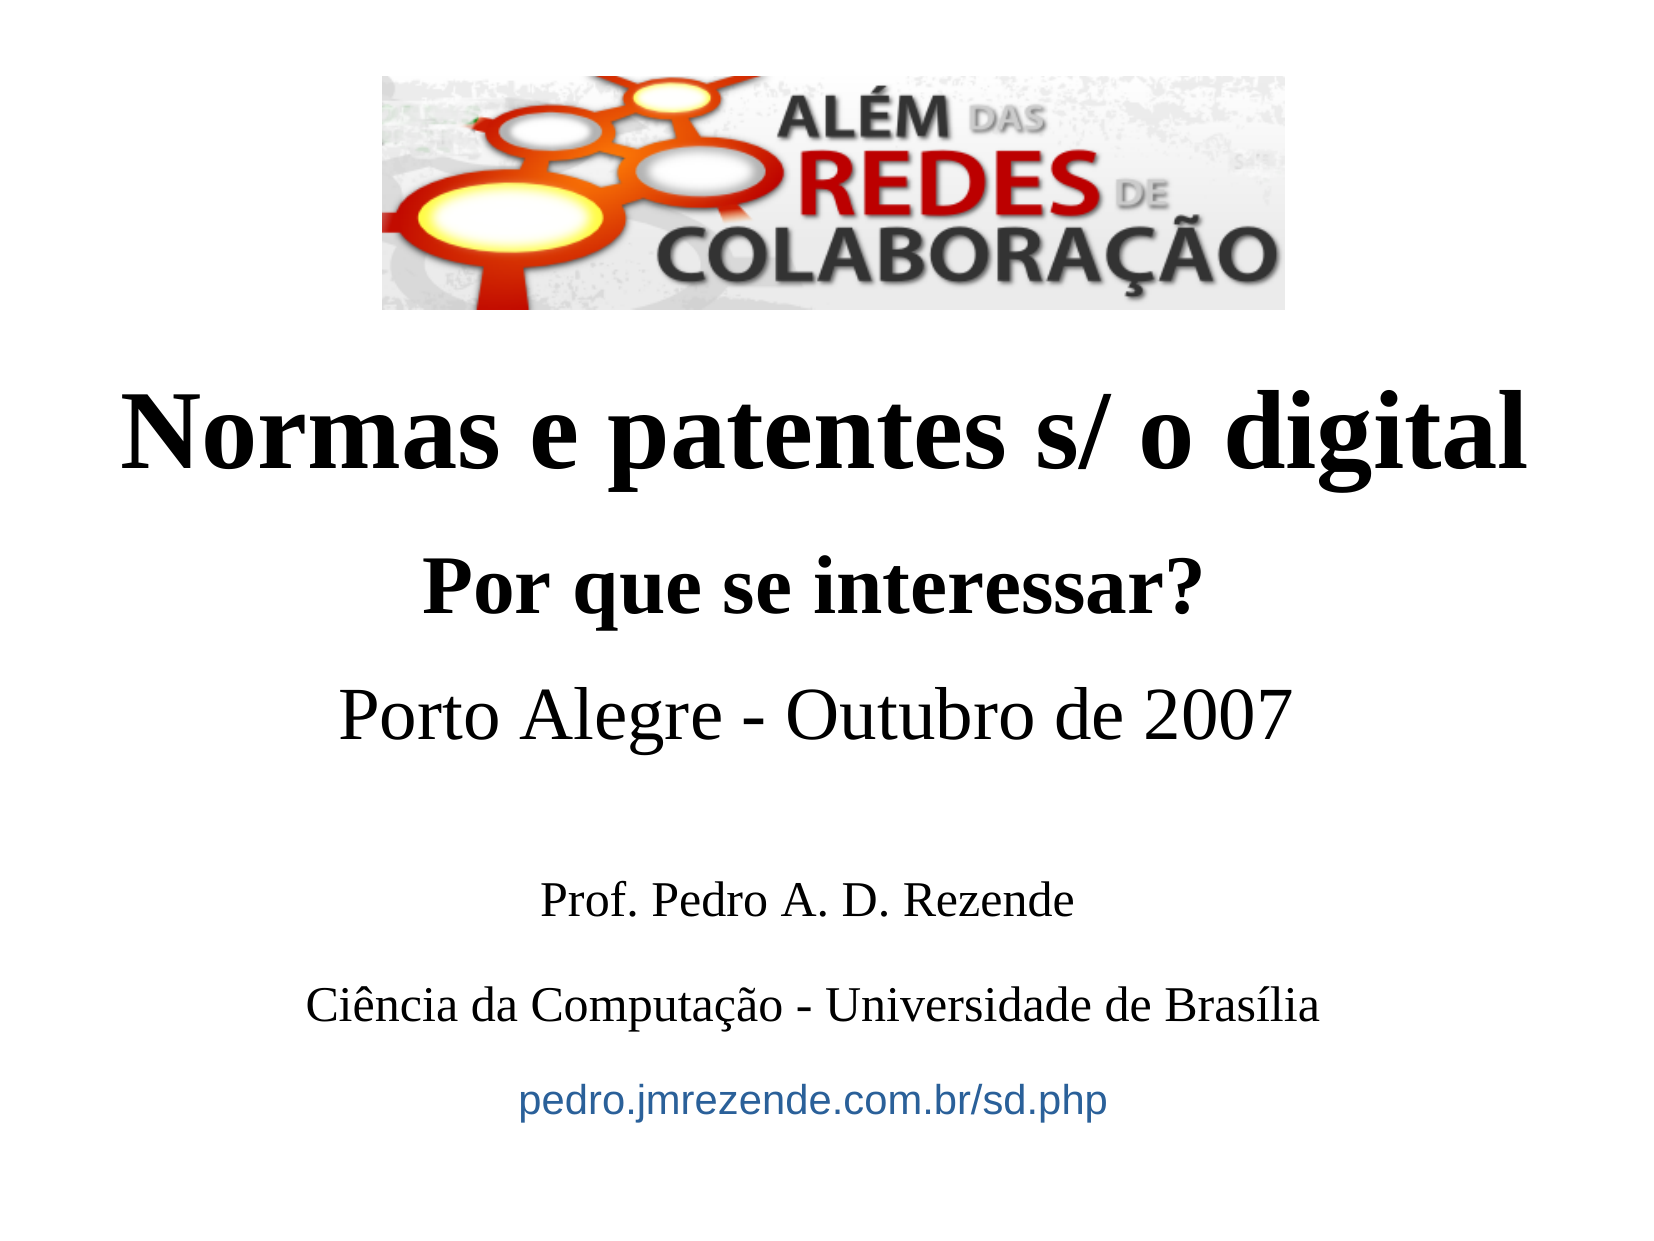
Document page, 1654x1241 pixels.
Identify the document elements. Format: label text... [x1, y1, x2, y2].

text_box Prof. Pedro A. D. Rezende Ciência da Computação - Universidade de Brasília pedro.jmrezende.com.br/sd.php [143, 825, 1408, 1139]
picture [382, 76, 1285, 310]
title Normas e patentes s/ o digital Por que se interessar? Porto Alegre - Outubro de 2007 [98, 298, 1553, 764]
